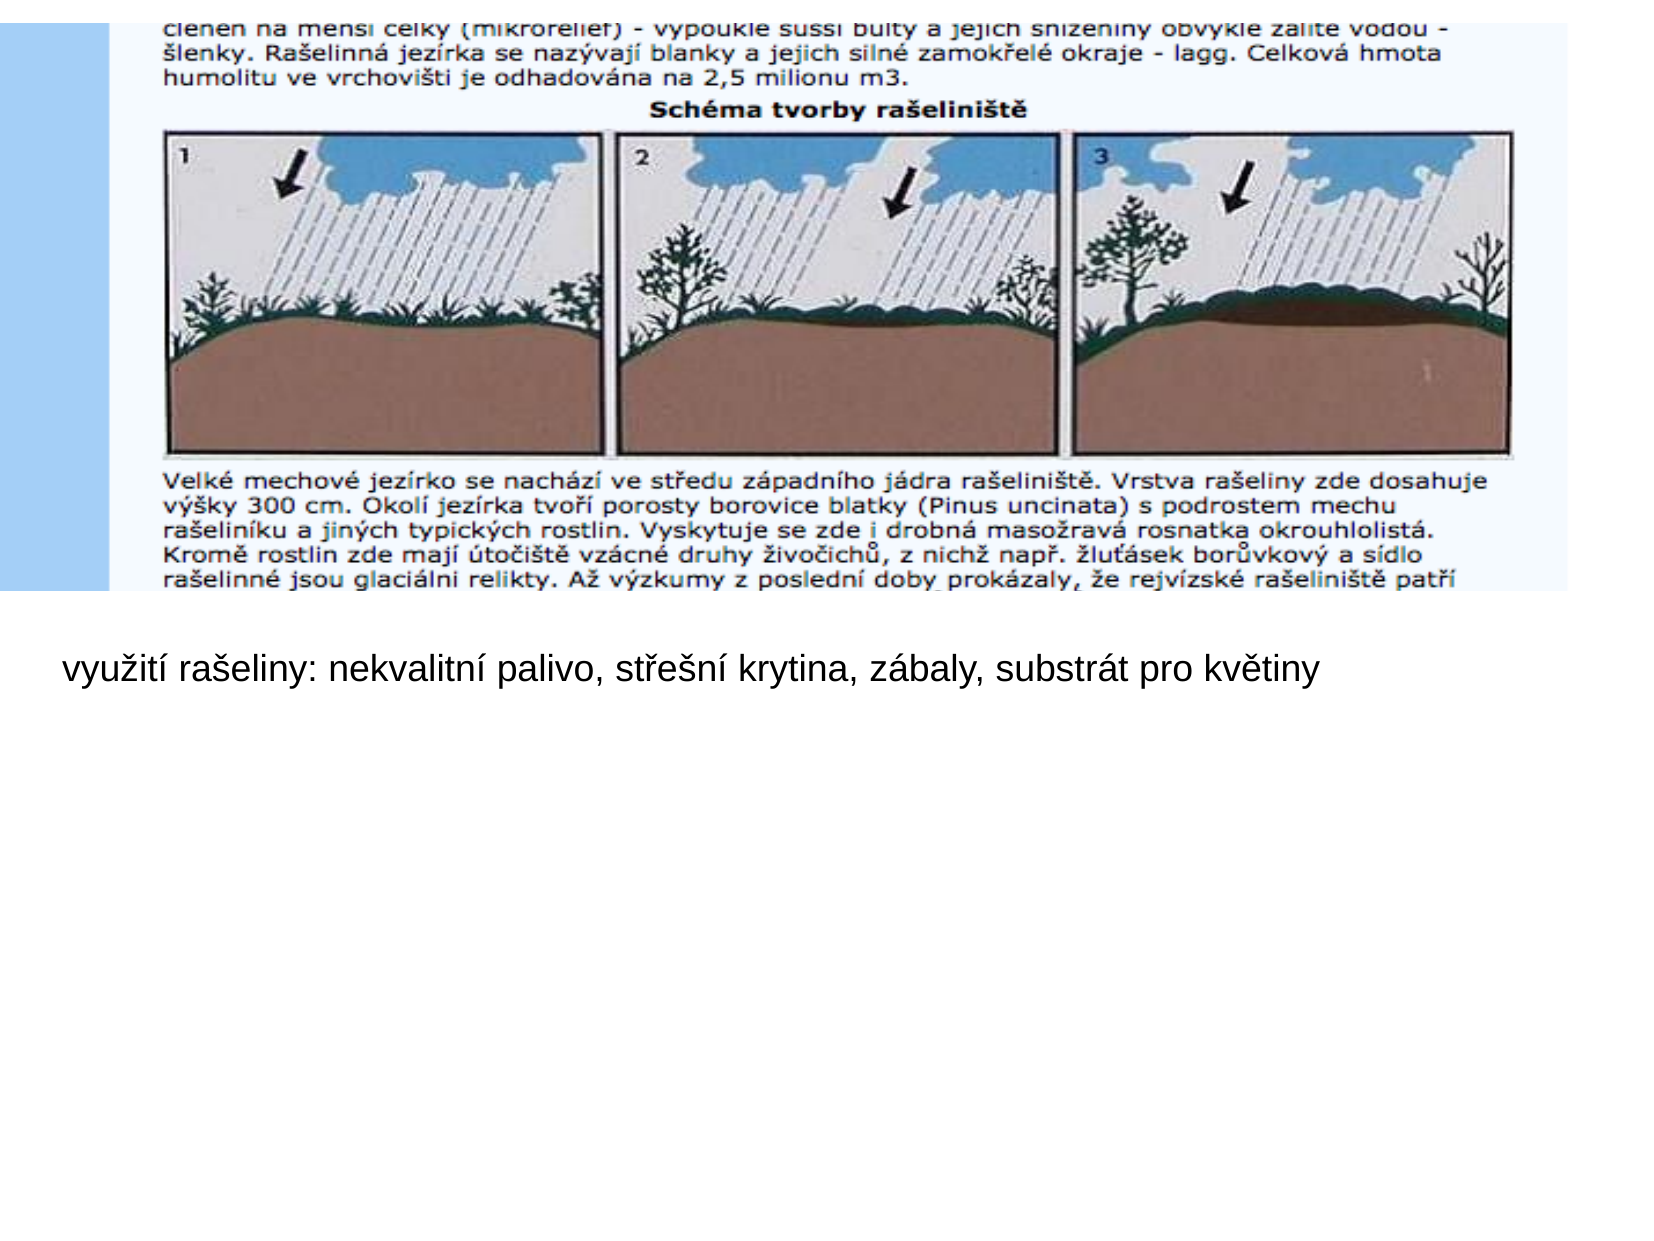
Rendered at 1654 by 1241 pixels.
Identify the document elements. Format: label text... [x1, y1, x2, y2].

text_box využití rašeliny: nekvalitní palivo, střešní krytina, zábaly, substrát pro květiny [47, 640, 1418, 780]
picture [0, 23, 1645, 591]
